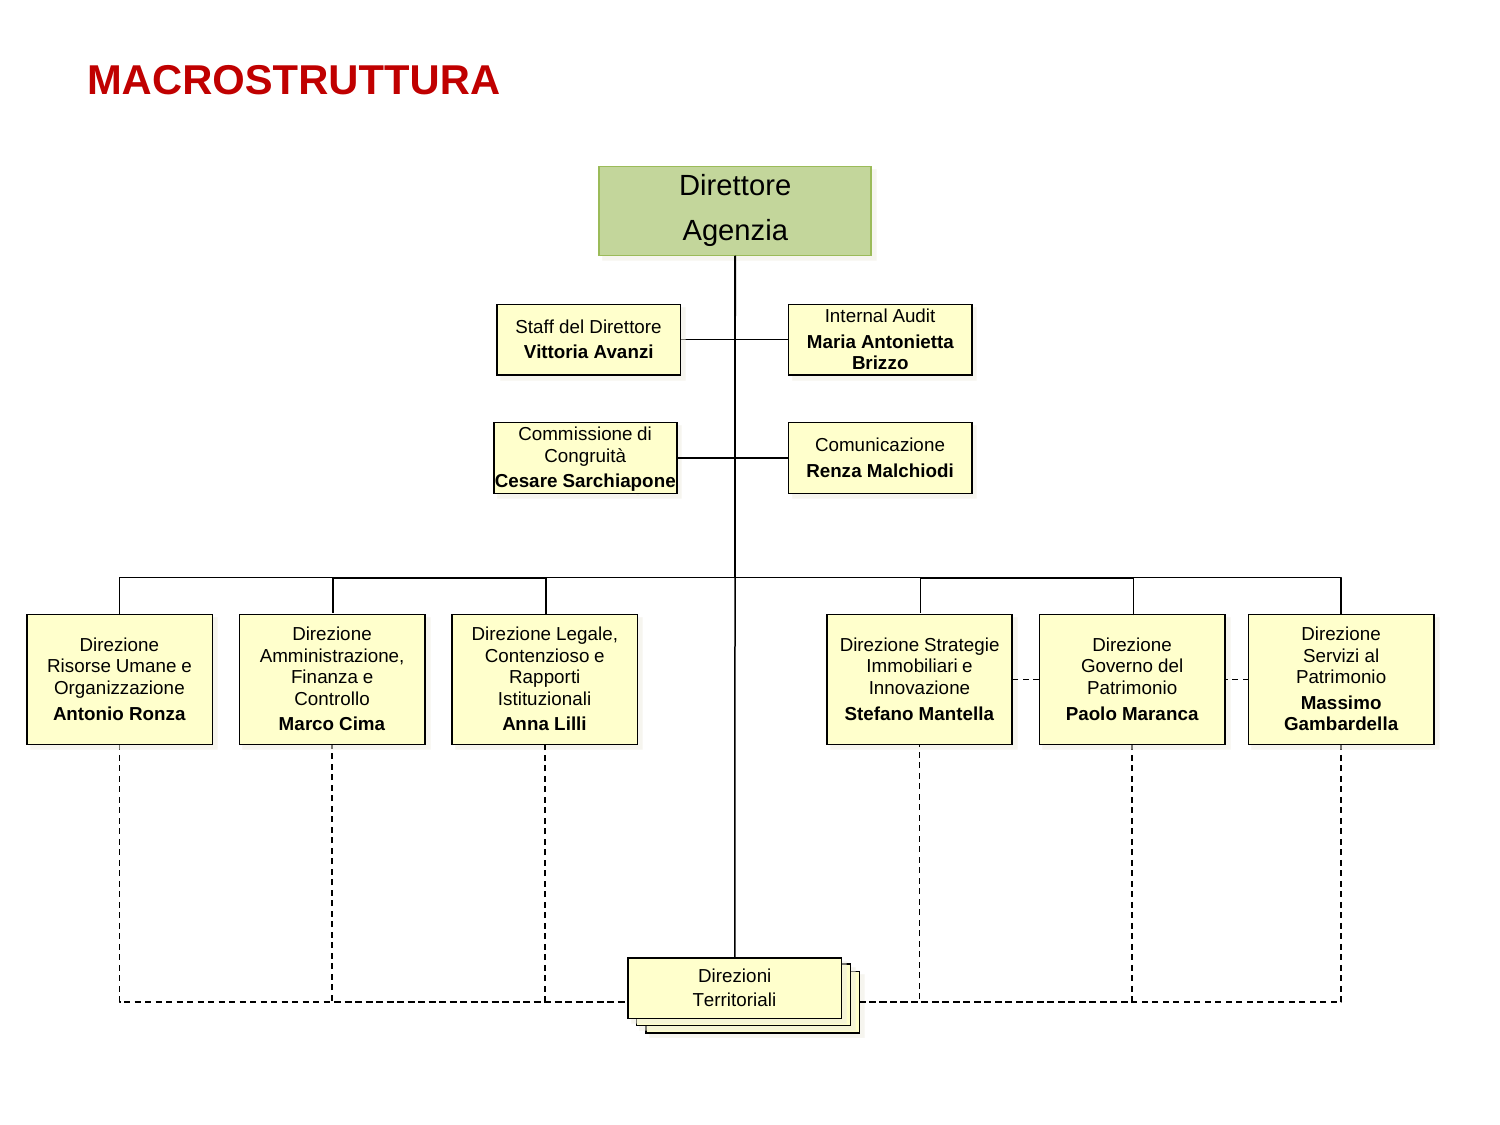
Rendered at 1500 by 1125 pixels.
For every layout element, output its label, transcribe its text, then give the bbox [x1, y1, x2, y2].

title MACROSTRUTTURA [72, 45, 1462, 128]
picture [26, 158, 1474, 1038]
